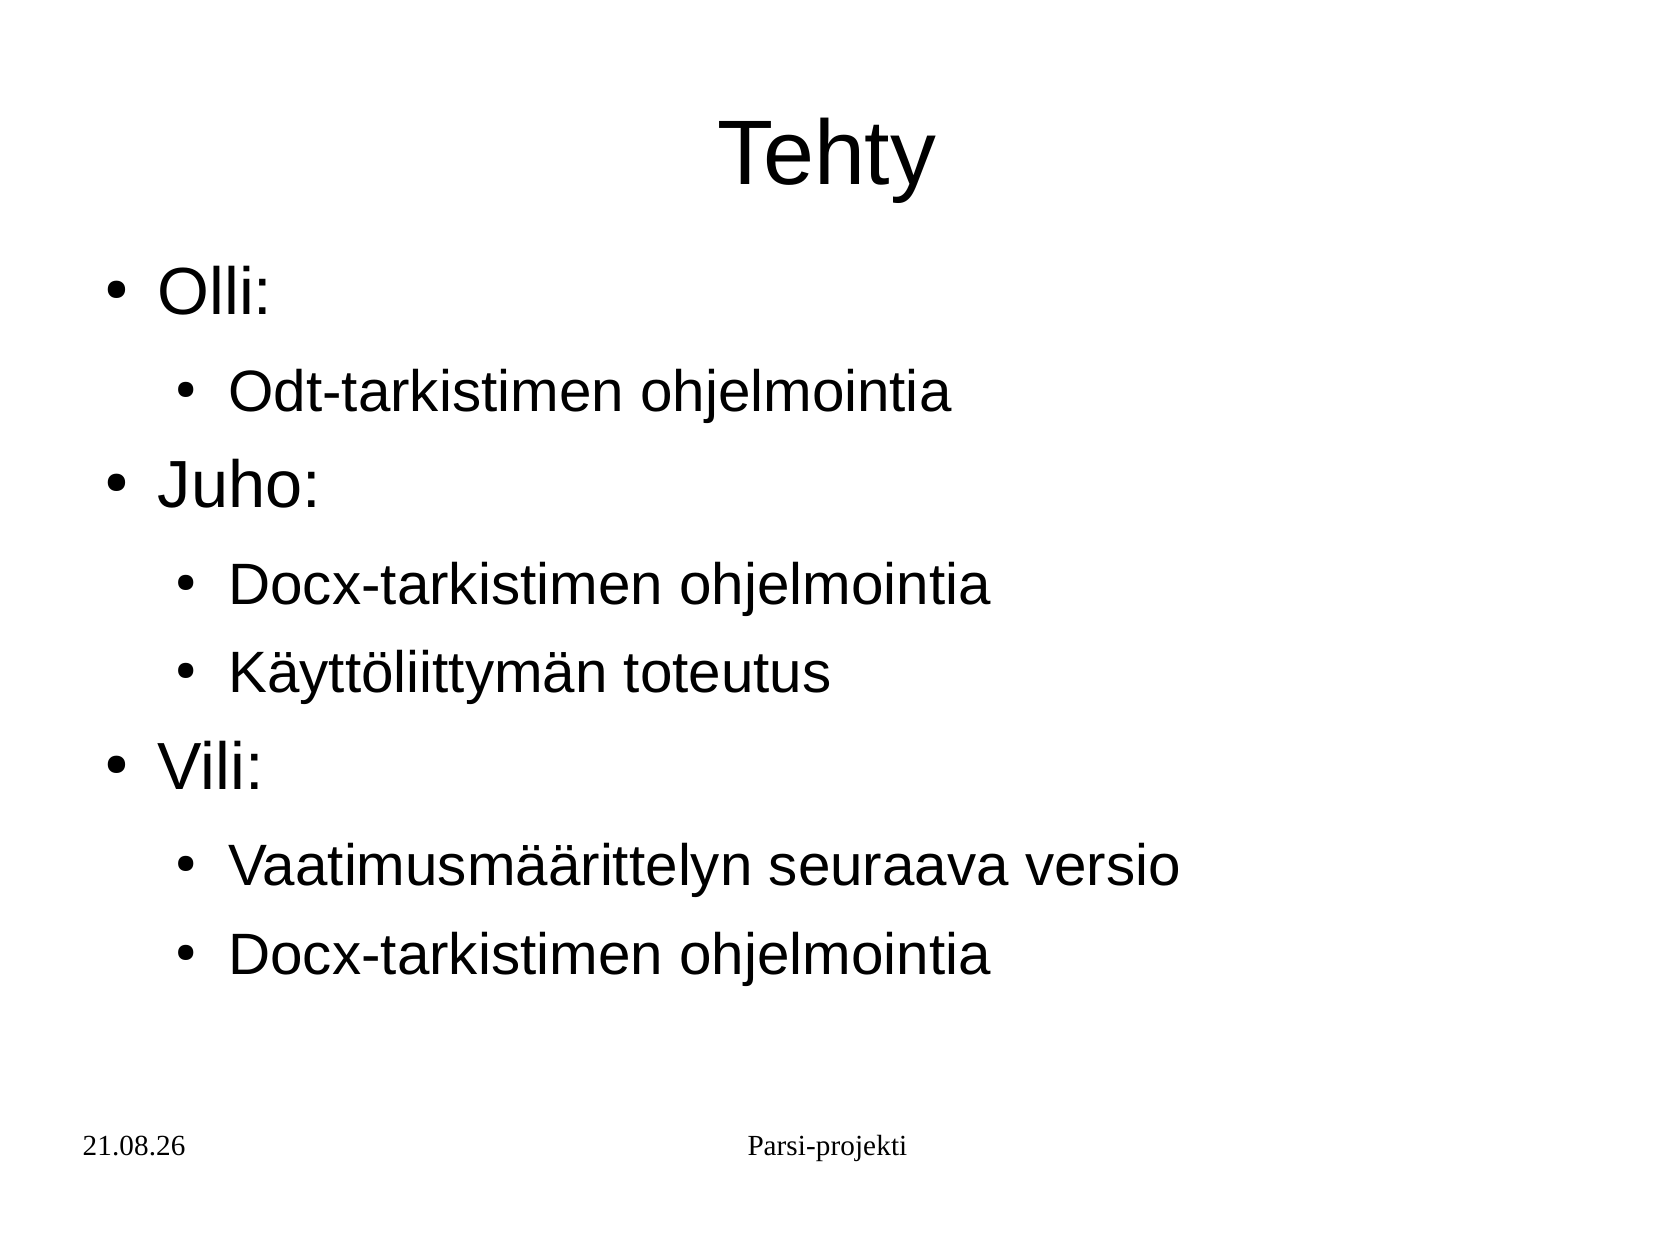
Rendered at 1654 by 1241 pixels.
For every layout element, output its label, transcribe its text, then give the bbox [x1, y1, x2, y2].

title Tehty [82, 49, 1571, 257]
list Olli: Odt-tarkistimen ohjelmointia Juho: Docx-tarkistimen ohjelmointia Käyttöliittymän toteutus Vili: Vaatimusmäärittelyn seuraava versio Docx-tarkistimen ohjelmointia [86, 150, 1576, 986]
